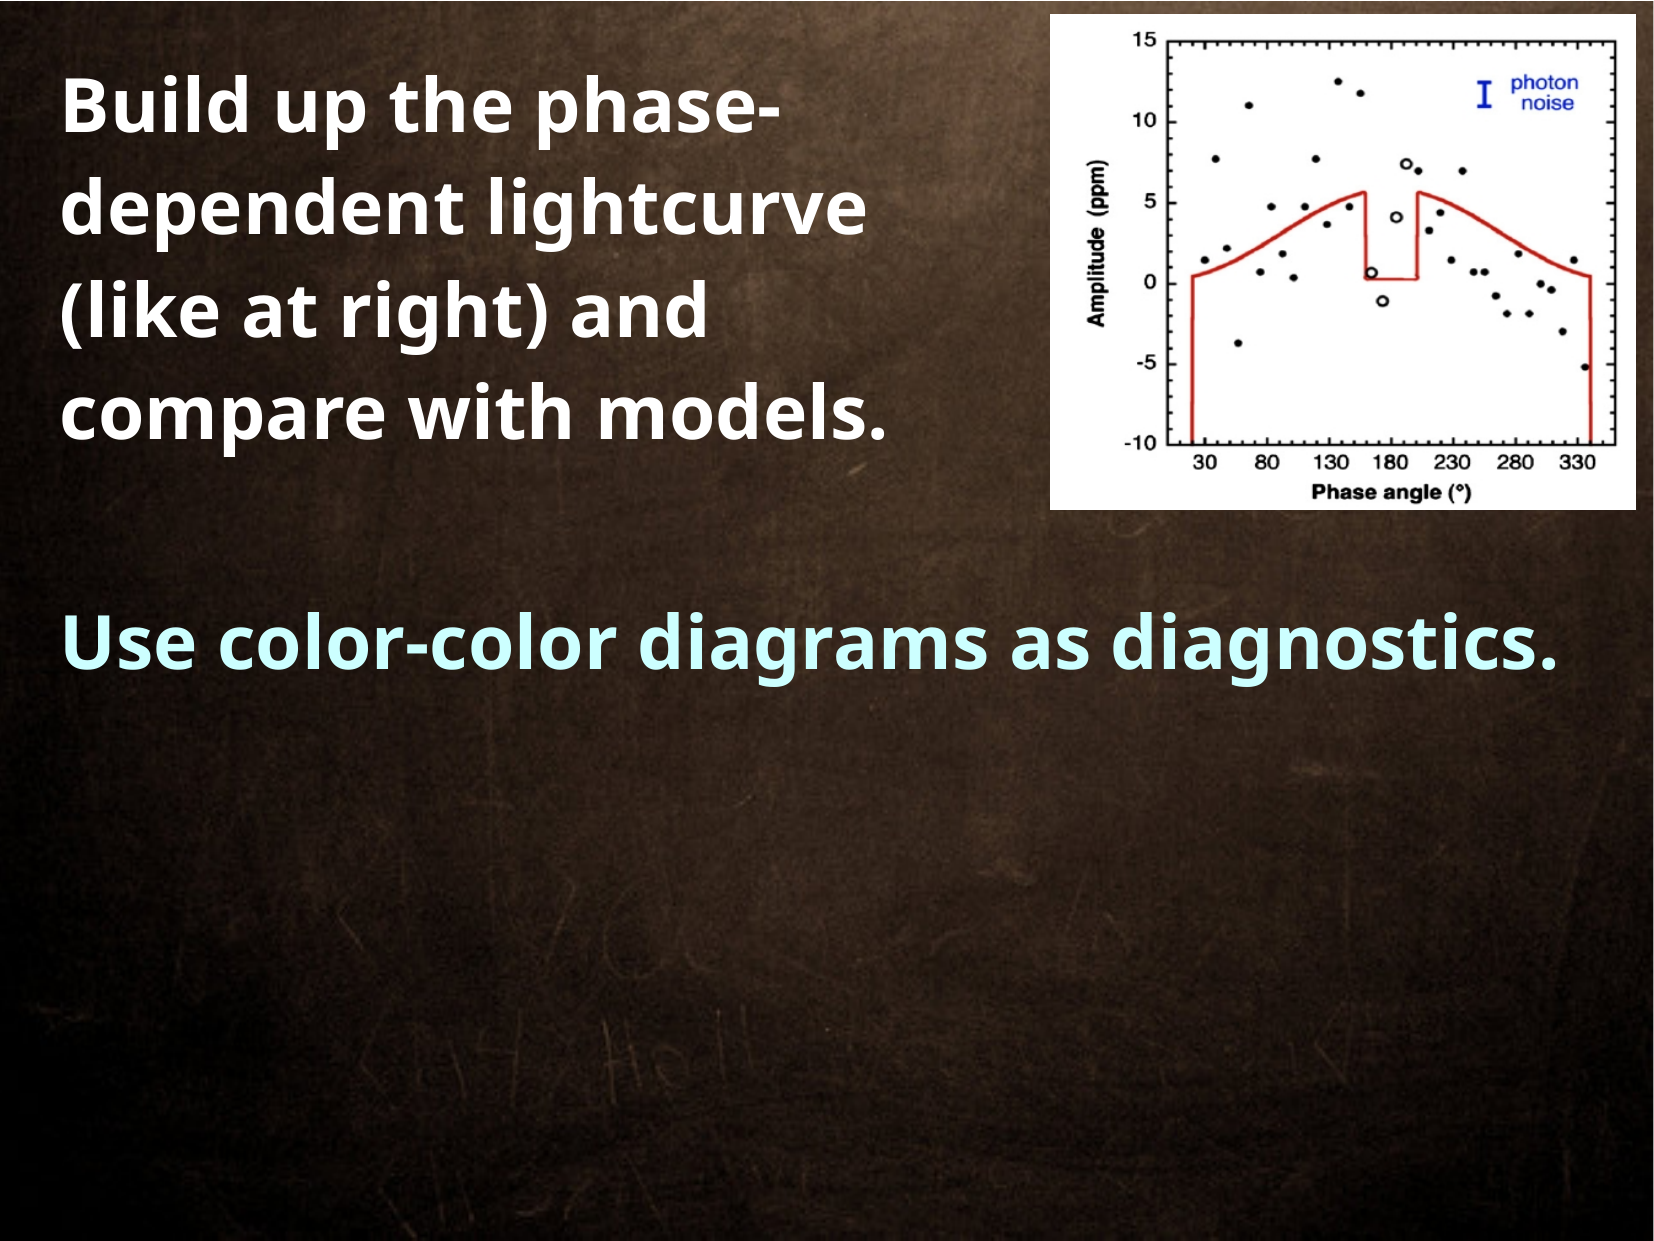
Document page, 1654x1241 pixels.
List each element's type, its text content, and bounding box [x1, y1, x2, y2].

text_box Build up the phase-dependent lightcurve (like at right) and compare with models. [45, 45, 946, 582]
picture [0, 1, 1654, 1241]
text_box Use color-color diagrams as diagnostics. [45, 582, 1606, 702]
